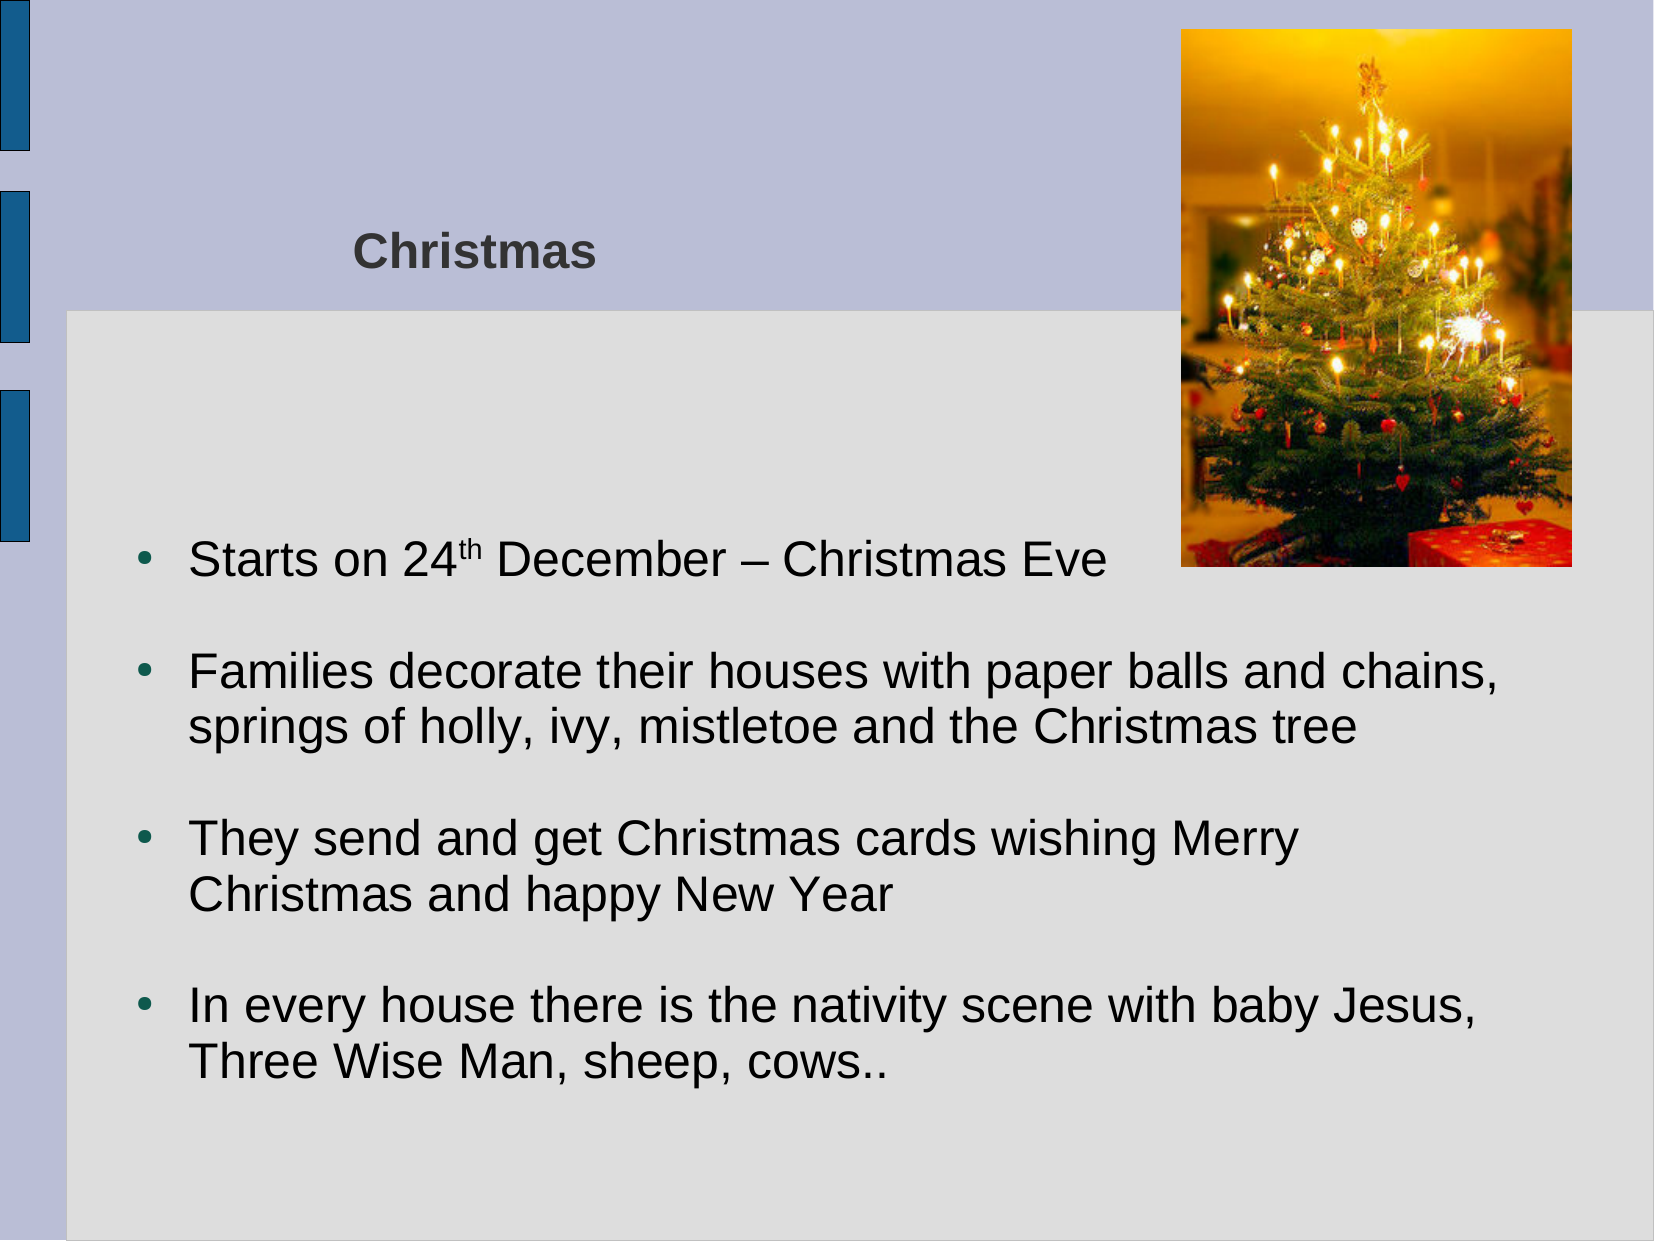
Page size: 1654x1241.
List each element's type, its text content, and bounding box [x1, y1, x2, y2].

title Christmas [0, 147, 1181, 355]
list Starts on 24th December – Christmas Eve Families decorate their houses with paper balls and chains, springs of holly, ivy, mistletoe and the Christmas tree They send and get Christmas cards wishing Merry Christmas and happy New Year In every house there is the nativity scene with baby Jesus, Three Wise Man, sheep, cows.. [118, 531, 1531, 1241]
picture [1181, 29, 1572, 567]
